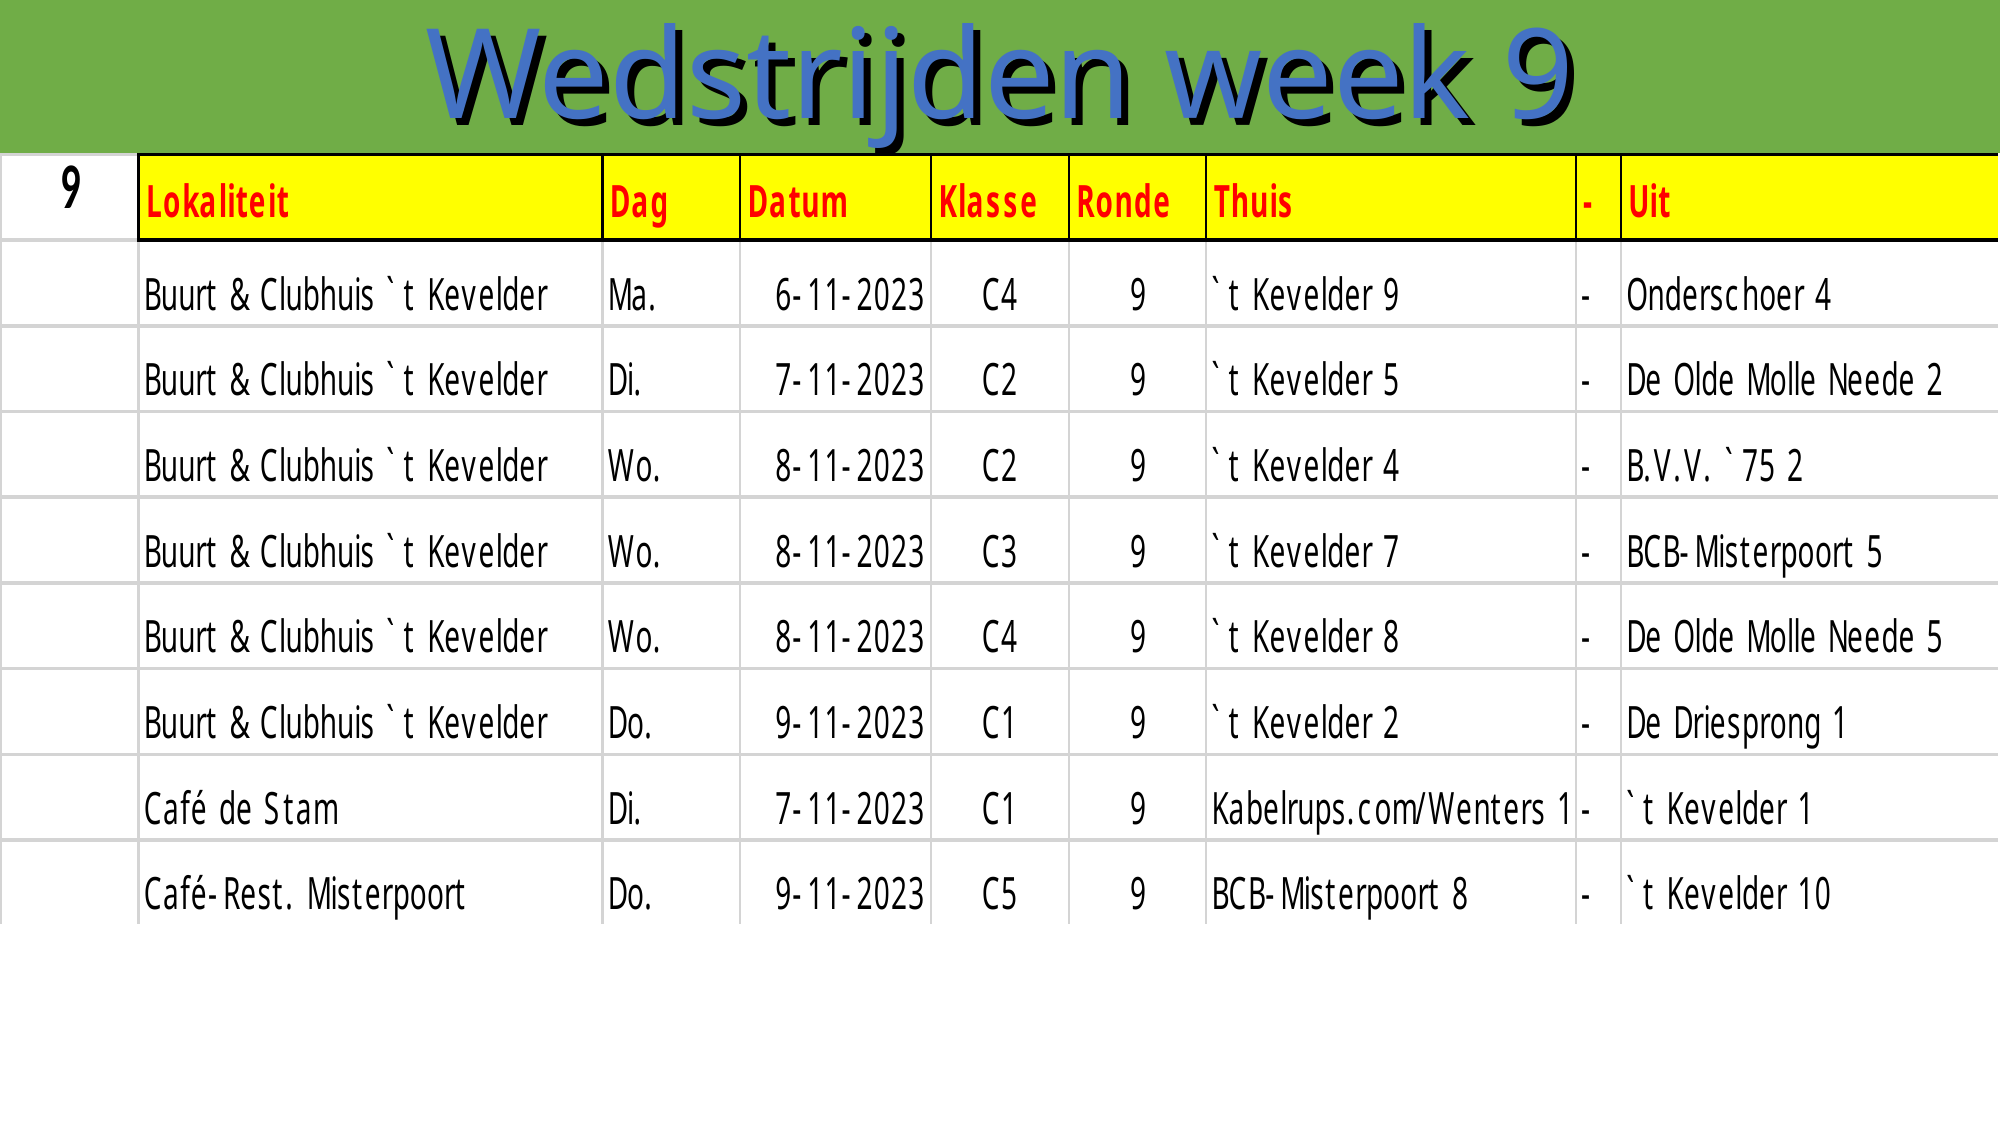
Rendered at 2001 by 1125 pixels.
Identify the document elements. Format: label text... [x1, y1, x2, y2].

picture [0, 152, 2000, 928]
title Wedstrijden week 9 [0, 0, 2000, 152]
